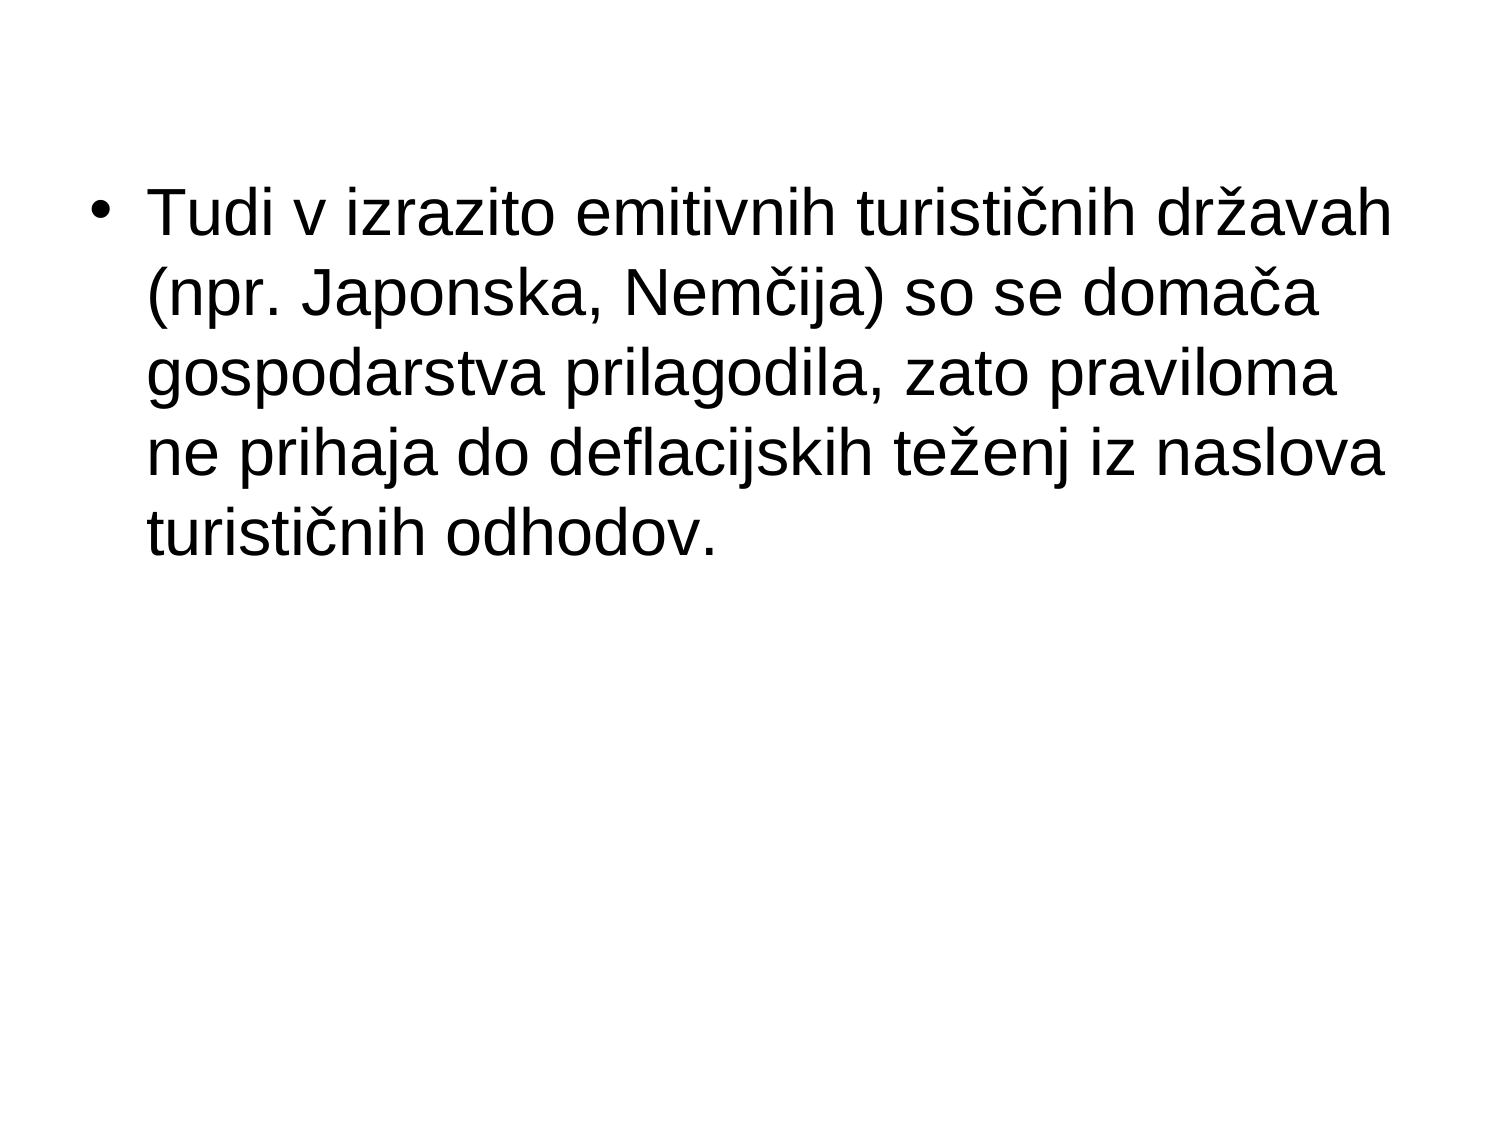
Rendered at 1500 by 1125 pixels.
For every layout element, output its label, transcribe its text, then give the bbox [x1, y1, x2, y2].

list Tudi v izrazito emitivnih turističnih državah (npr. Japonska, Nemčija) so se domača gospodarstva prilagodila, zato praviloma ne prihaja do deflacijskih teženj iz naslova turističnih odhodov. [75, 160, 1426, 1006]
